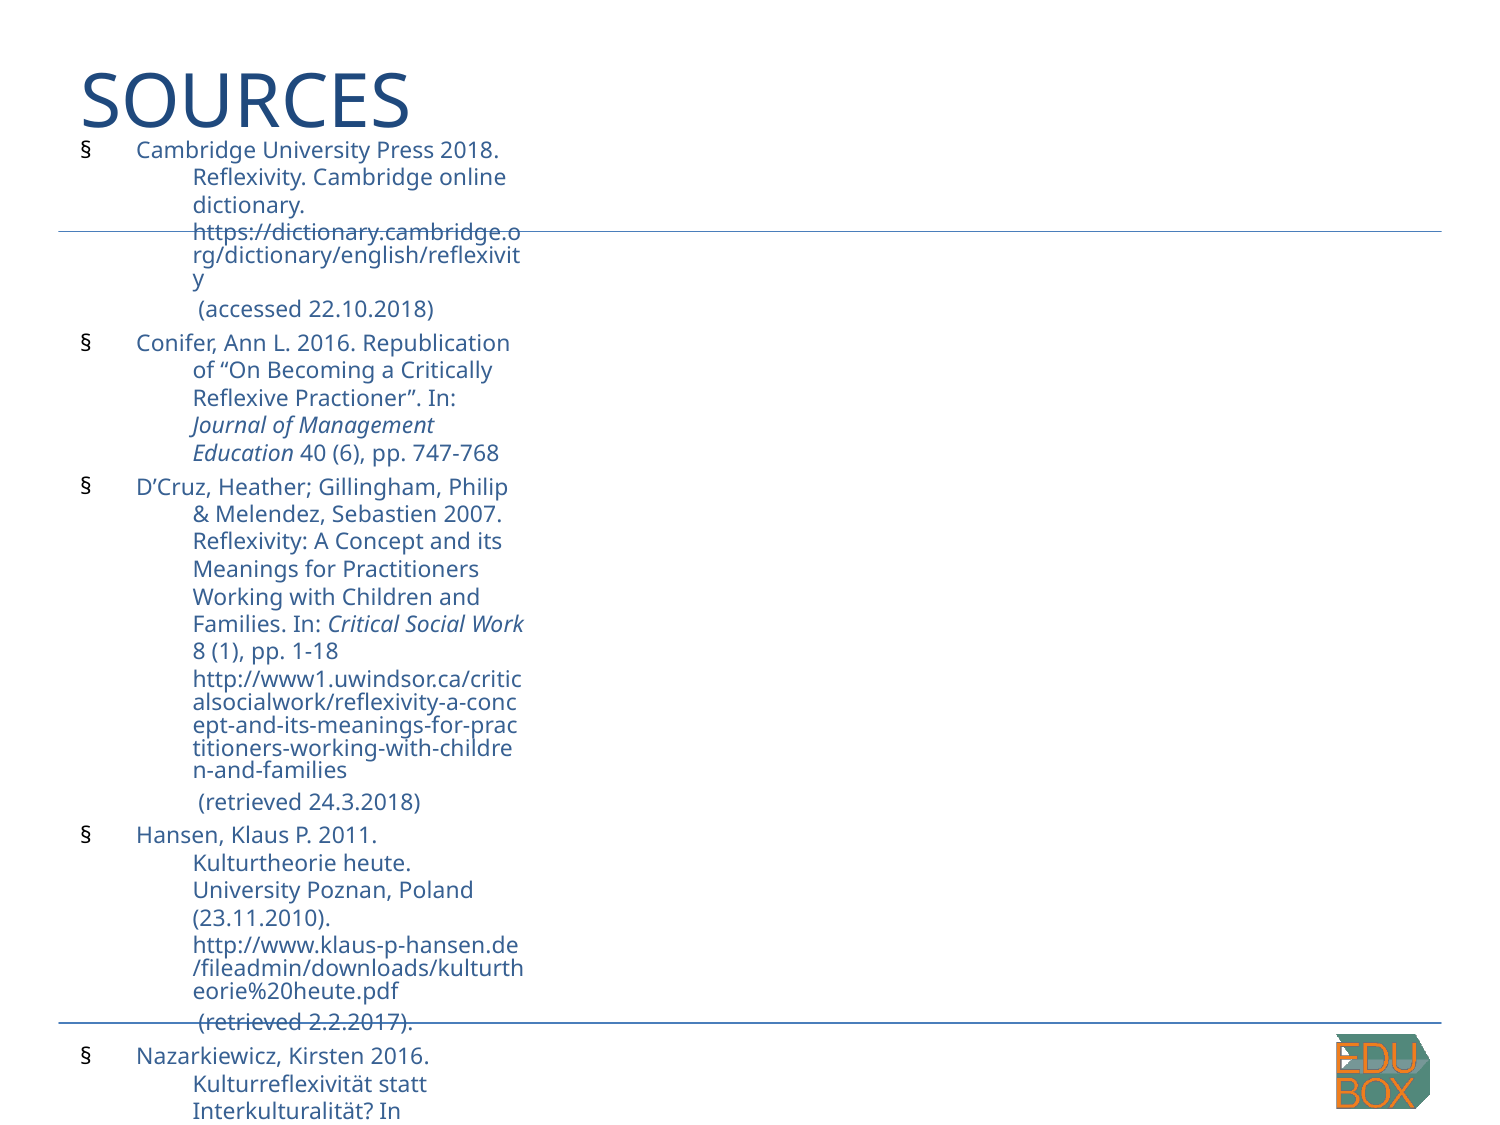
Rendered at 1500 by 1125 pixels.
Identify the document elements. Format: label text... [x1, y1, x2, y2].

picture [1328, 1059, 1437, 1114]
list Cambridge University Press 2018. Reflexivity. Cambridge online dictionary. https://dictionary.cambridge.org/dictionary/english/reflexivity (accessed 22.10.2018) Conifer, Ann L. 2016. Republication of “On Becoming a Critically Reflexive Practioner”. In: Journal of Management Education 40 (6), pp. 747-768 D’Cruz, Heather; Gillingham, Philip & Melendez, Sebastien 2007. Reflexivity: A Concept and its Meanings for Practitioners Working with Children and Families. In: Critical Social Work 8 (1), pp. 1-18 http://www1.uwindsor.ca/criticalsocialwork/reflexivity-a-concept-and-its-meanings-for-practitioners-working-with-children-and-families (retrieved 24.3.2018) Hansen, Klaus P. 2011. Kulturtheorie heute. University Poznan, Poland (23.11.2010). http://www.klaus-p-hansen.de/fileadmin/downloads/kulturtheorie%20heute.pdf (retrieved 2.2.2017). Nazarkiewicz, Kirsten 2016. Kulturreflexivität statt Interkulturalität? In IntercultureJournal 15 (26), pp. 23-32 http://www.interculture-journal.com/index.php/icj/article/view/278/362 (retrieved 2.2.2017) Nazarkiewicz, Kerstin 2016a. Kulturreflexive Perspektiven für Systemiker*innen. Vortrag auf der 16. Jahrestagung der GGSF in Frankfurt. http://www.consilia-cct.com/dokumente/Nazarkiewicz-Kulturreflexive-Perspektiven-fuer-Systemikerinnen.pdf (retrieved 8.2.2018) Pollner, M. 1991. Left of ethnomethodology: The rise and decline of radical reflexivity. In: American Sociological Review 56 (3), pp. 370-380. Rathje, Stefanie 2015. Multicollectivity – It changes everything. Key Note Speech at the SIETAR Europe Congress http://stefanie-rathje.de/wp-content/uploads/2015/05/SIETAR_slides_Rathje.pdf (retrieved 18.9.2018) [64, 241, 1471, 1059]
title SOURCES [64, 42, 1040, 153]
